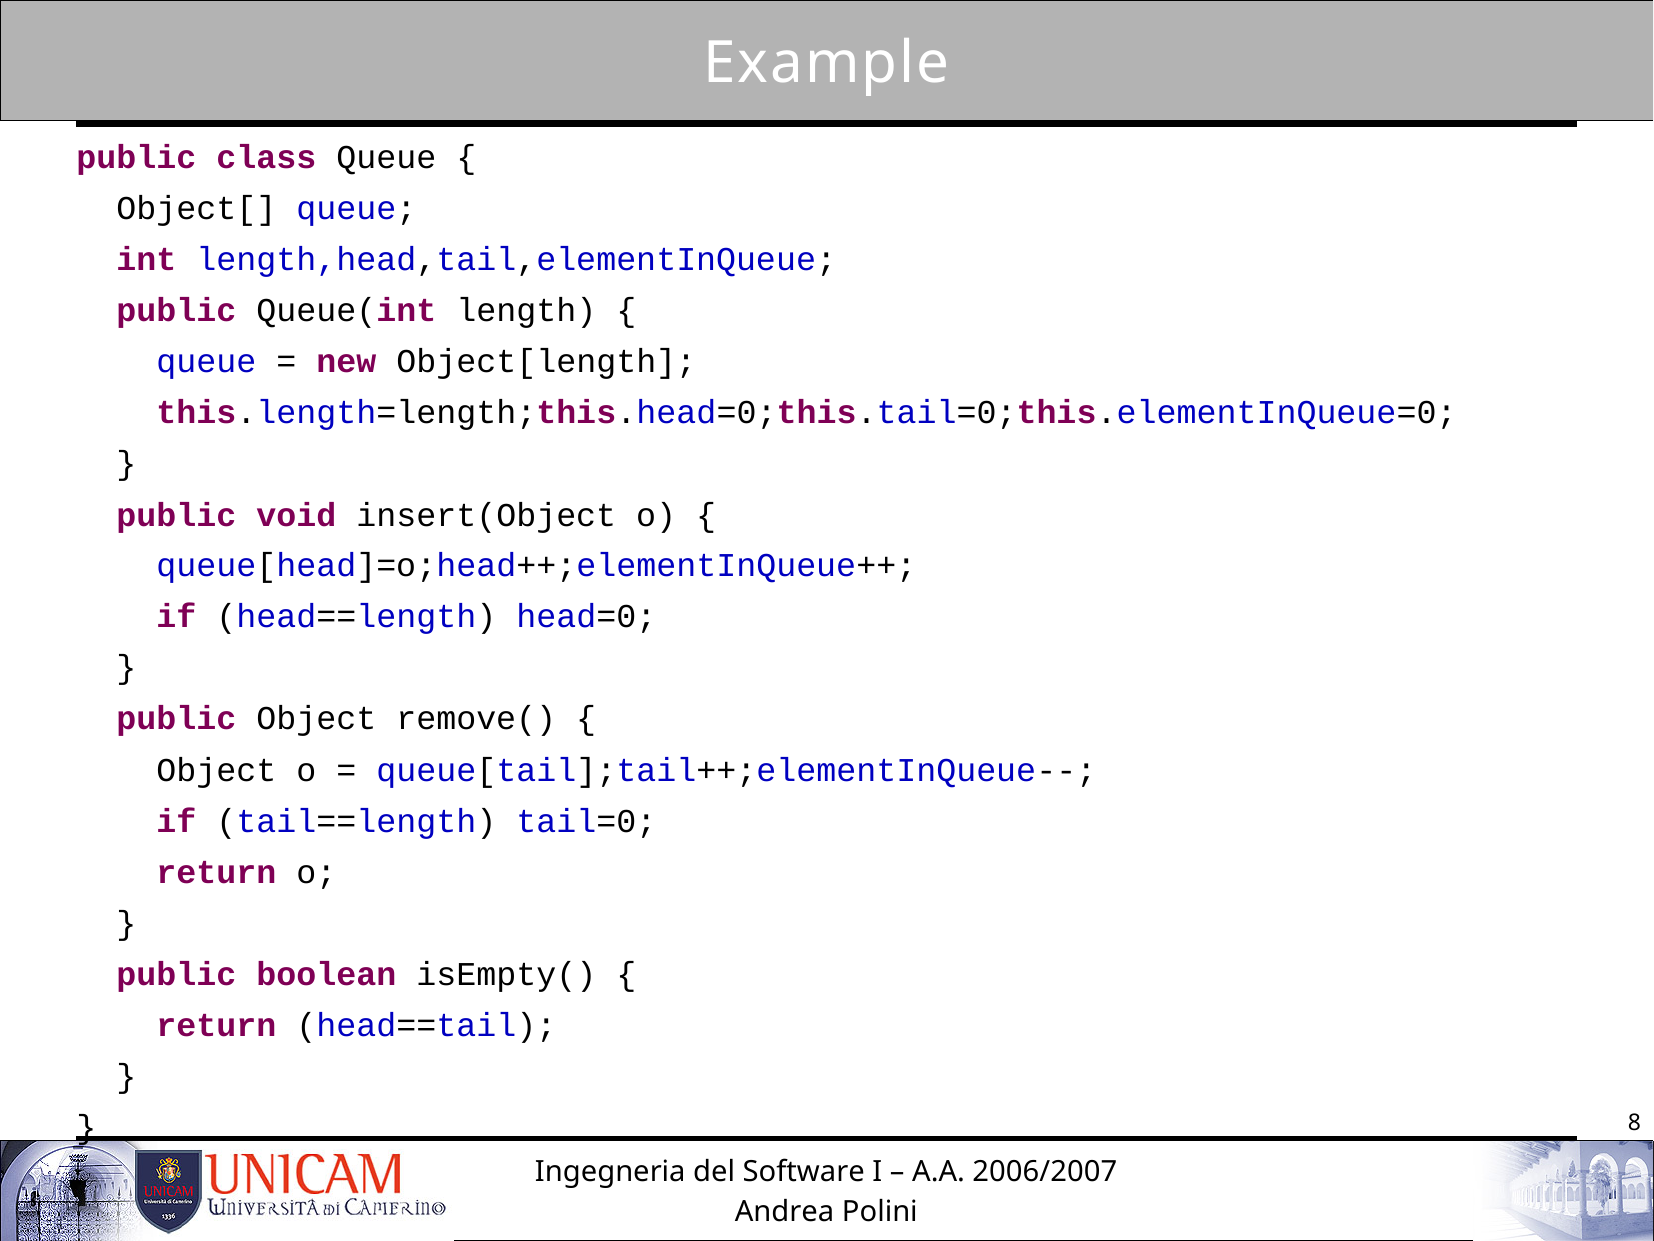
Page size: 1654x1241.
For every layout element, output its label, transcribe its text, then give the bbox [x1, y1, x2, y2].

list public class Queue { Object[] queue; int length,head,tail,elementInQueue; public Queue(int length) { queue = new Object[length]; this.length=length;this.head=0;this.tail=0;this.elementInQueue=0; } public void insert(Object o) { queue[head]=o;head++;elementInQueue++; if (head==length) head=0; } public Object remove() { Object o = queue[tail];tail++;elementInQueue--; if (tail==length) tail=0; return o; } public boolean isEmpty() { return (head==tail); } } [76, 141, 1577, 1143]
picture [1473, 1141, 1654, 1241]
title Example [0, 0, 1653, 121]
picture [0, 1141, 454, 1241]
